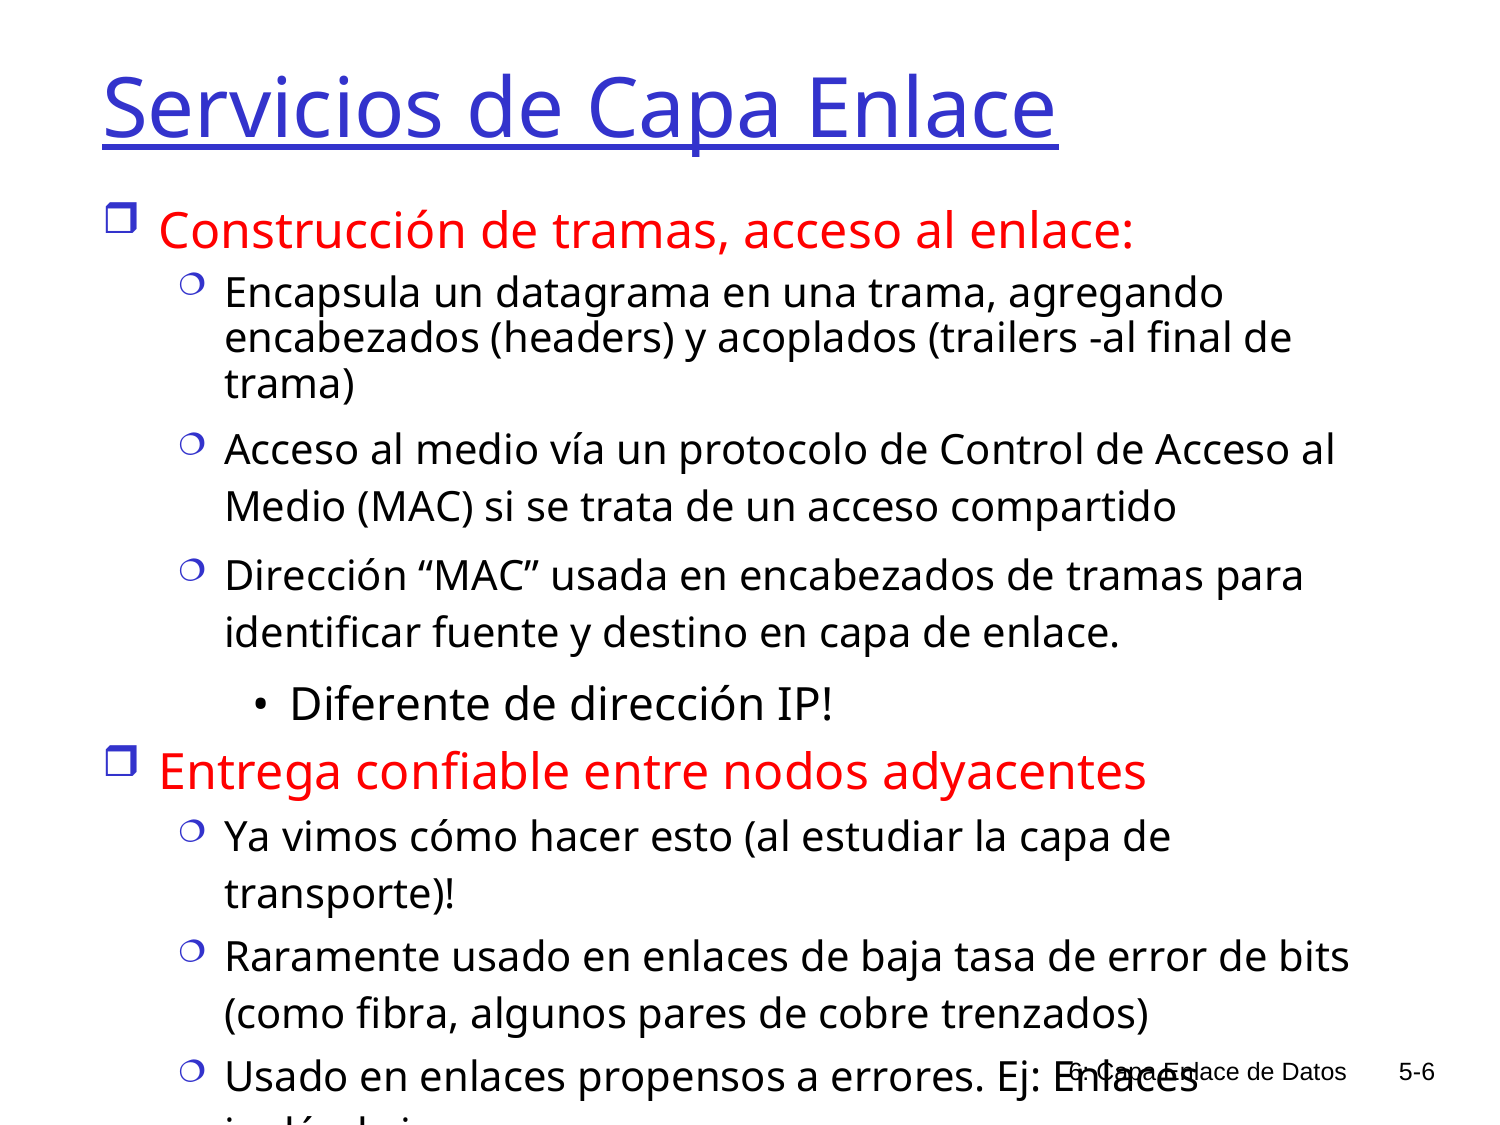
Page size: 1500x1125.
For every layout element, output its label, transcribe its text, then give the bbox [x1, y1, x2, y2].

title Servicios de Capa Enlace [87, 23, 1426, 188]
list Construcción de tramas, acceso al enlace: Encapsula un datagrama en una trama, agregando encabezados (headers) y acoplados (trailers -al final de trama) Acceso al medio vía un protocolo de Control de Acceso al Medio (MAC) si se trata de un acceso compartido Dirección “MAC” usada en encabezados de tramas para identificar fuente y destino en capa de enlace. Diferente de dirección IP! Entrega confiable entre nodos adyacentes Ya vimos cómo hacer esto (al estudiar la capa de transporte)! Raramente usado en enlaces de baja tasa de error de bits (como fibra, algunos pares de cobre trenzados) Usado en enlaces propensos a errores. Ej: Enlaces inalámbricos. Q: ¿por qué tener confiabilidad a nivel de enlace además de extremo a extremo? [87, 193, 1426, 1048]
